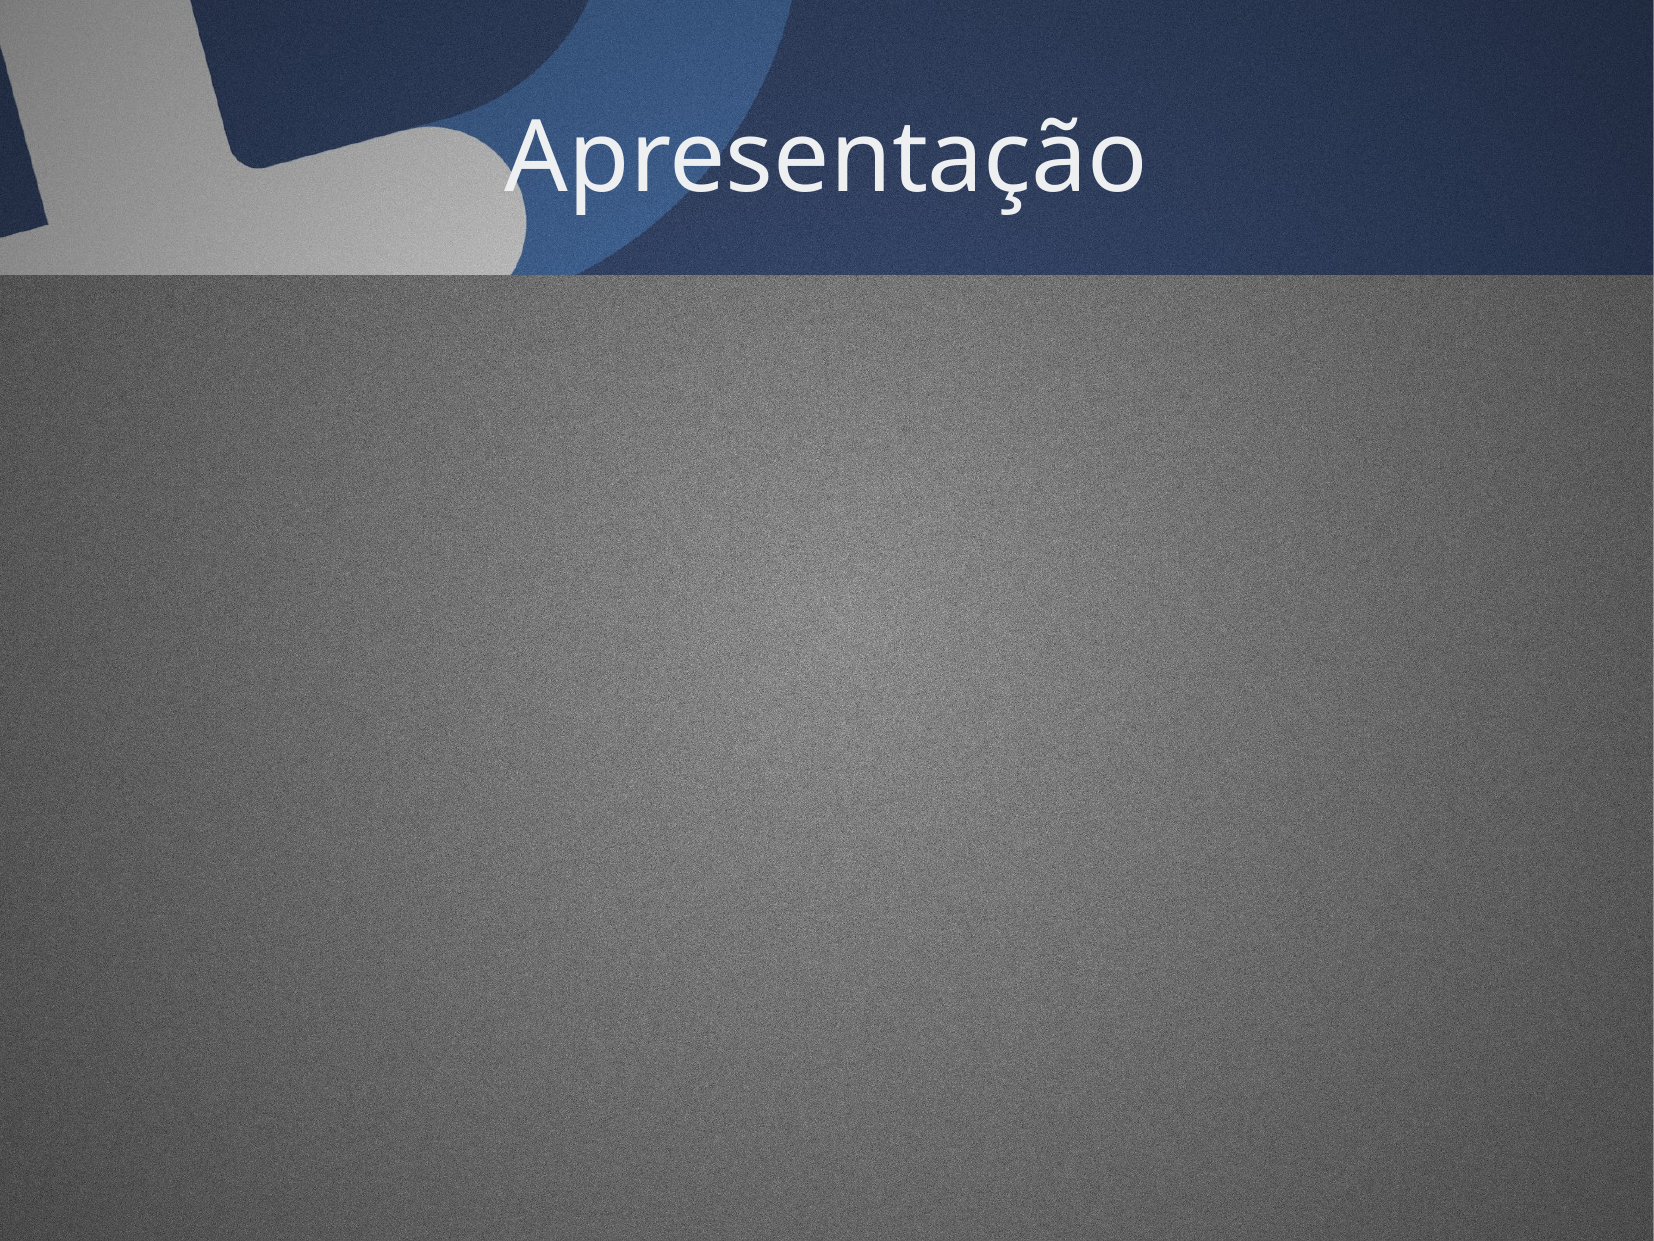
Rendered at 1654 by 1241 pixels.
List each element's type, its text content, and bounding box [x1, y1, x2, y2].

title Apresentação [82, 49, 1571, 257]
picture [0, 0, 1654, 1241]
